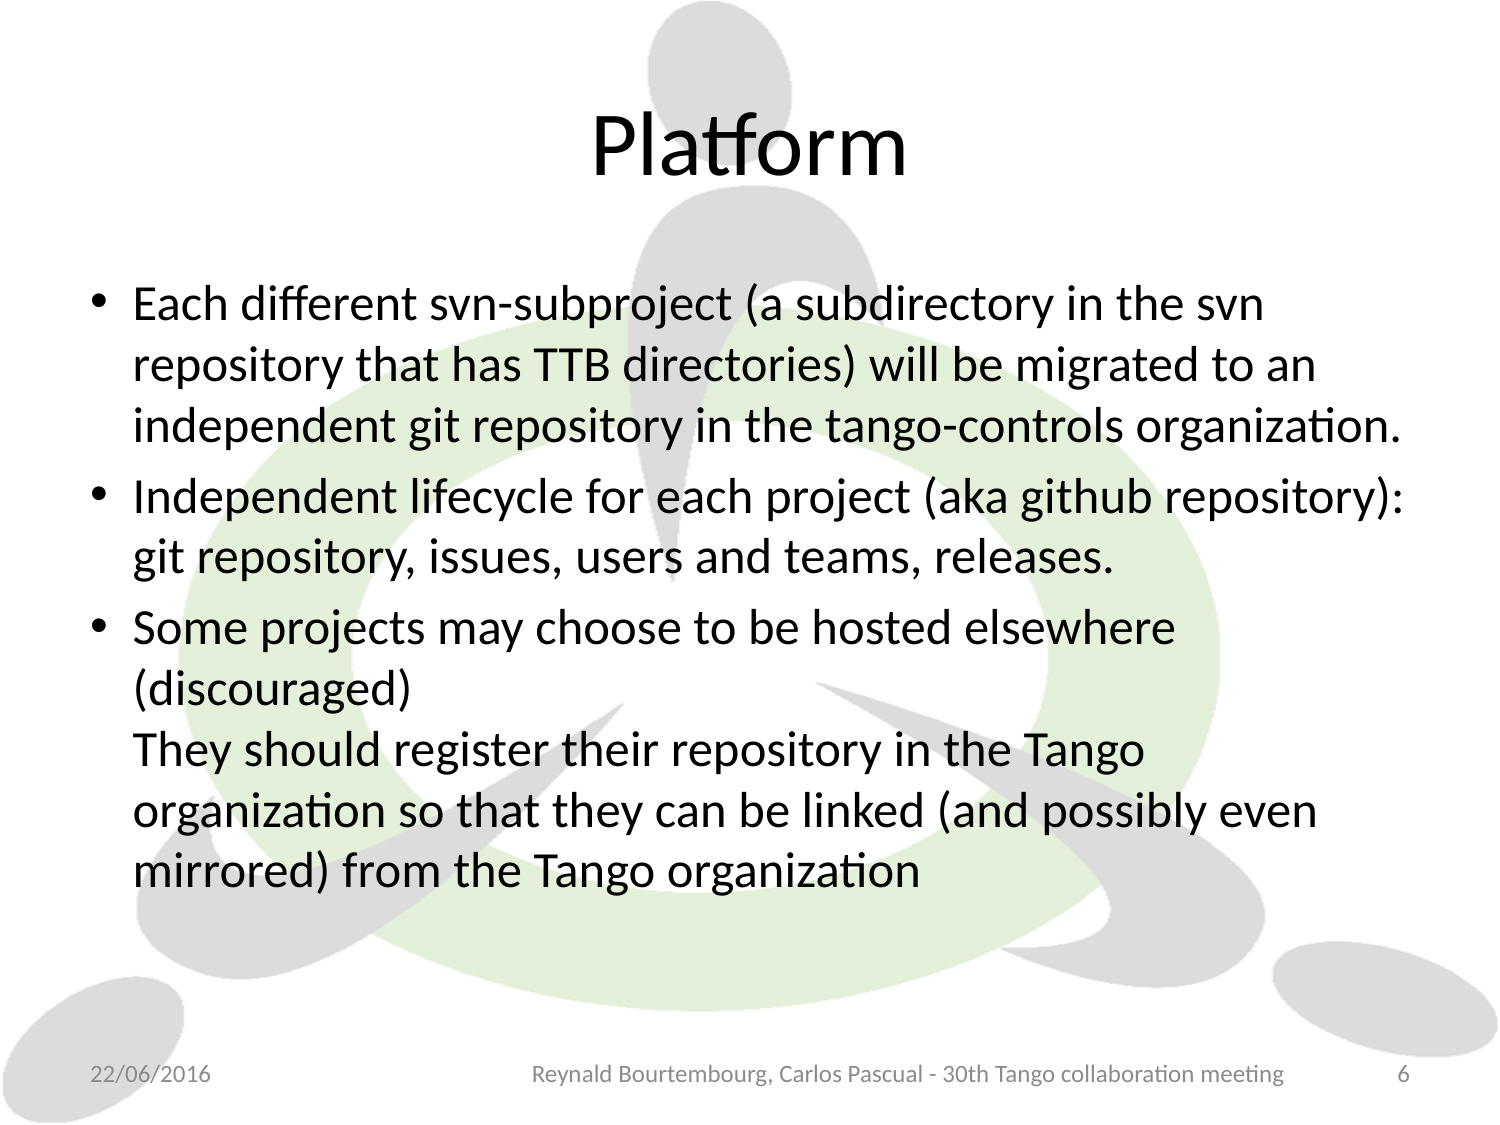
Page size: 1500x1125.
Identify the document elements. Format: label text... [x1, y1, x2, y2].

title Platform [75, 45, 1425, 233]
list Each different svn-subproject (a subdirectory in the svn repository that has TTB directories) will be migrated to an independent git repository in the tango-controls organization. Independent lifecycle for each project (aka github repository): git repository, issues, users and teams, releases. Some projects may choose to be hosted elsewhere (discouraged) They should register their repository in the Tango organization so that they can be linked (and possibly even mirrored) from the Tango organization [75, 262, 1425, 988]
slide_number 22/06/2016 [75, 1042, 425, 1103]
slide_number <number> [1306, 1042, 1425, 1103]
picture [0, 0, 1500, 1125]
footer Reynald Bourtembourg, Carlos Pascual - 30th Tango collaboration meeting [512, 1042, 1306, 1103]
